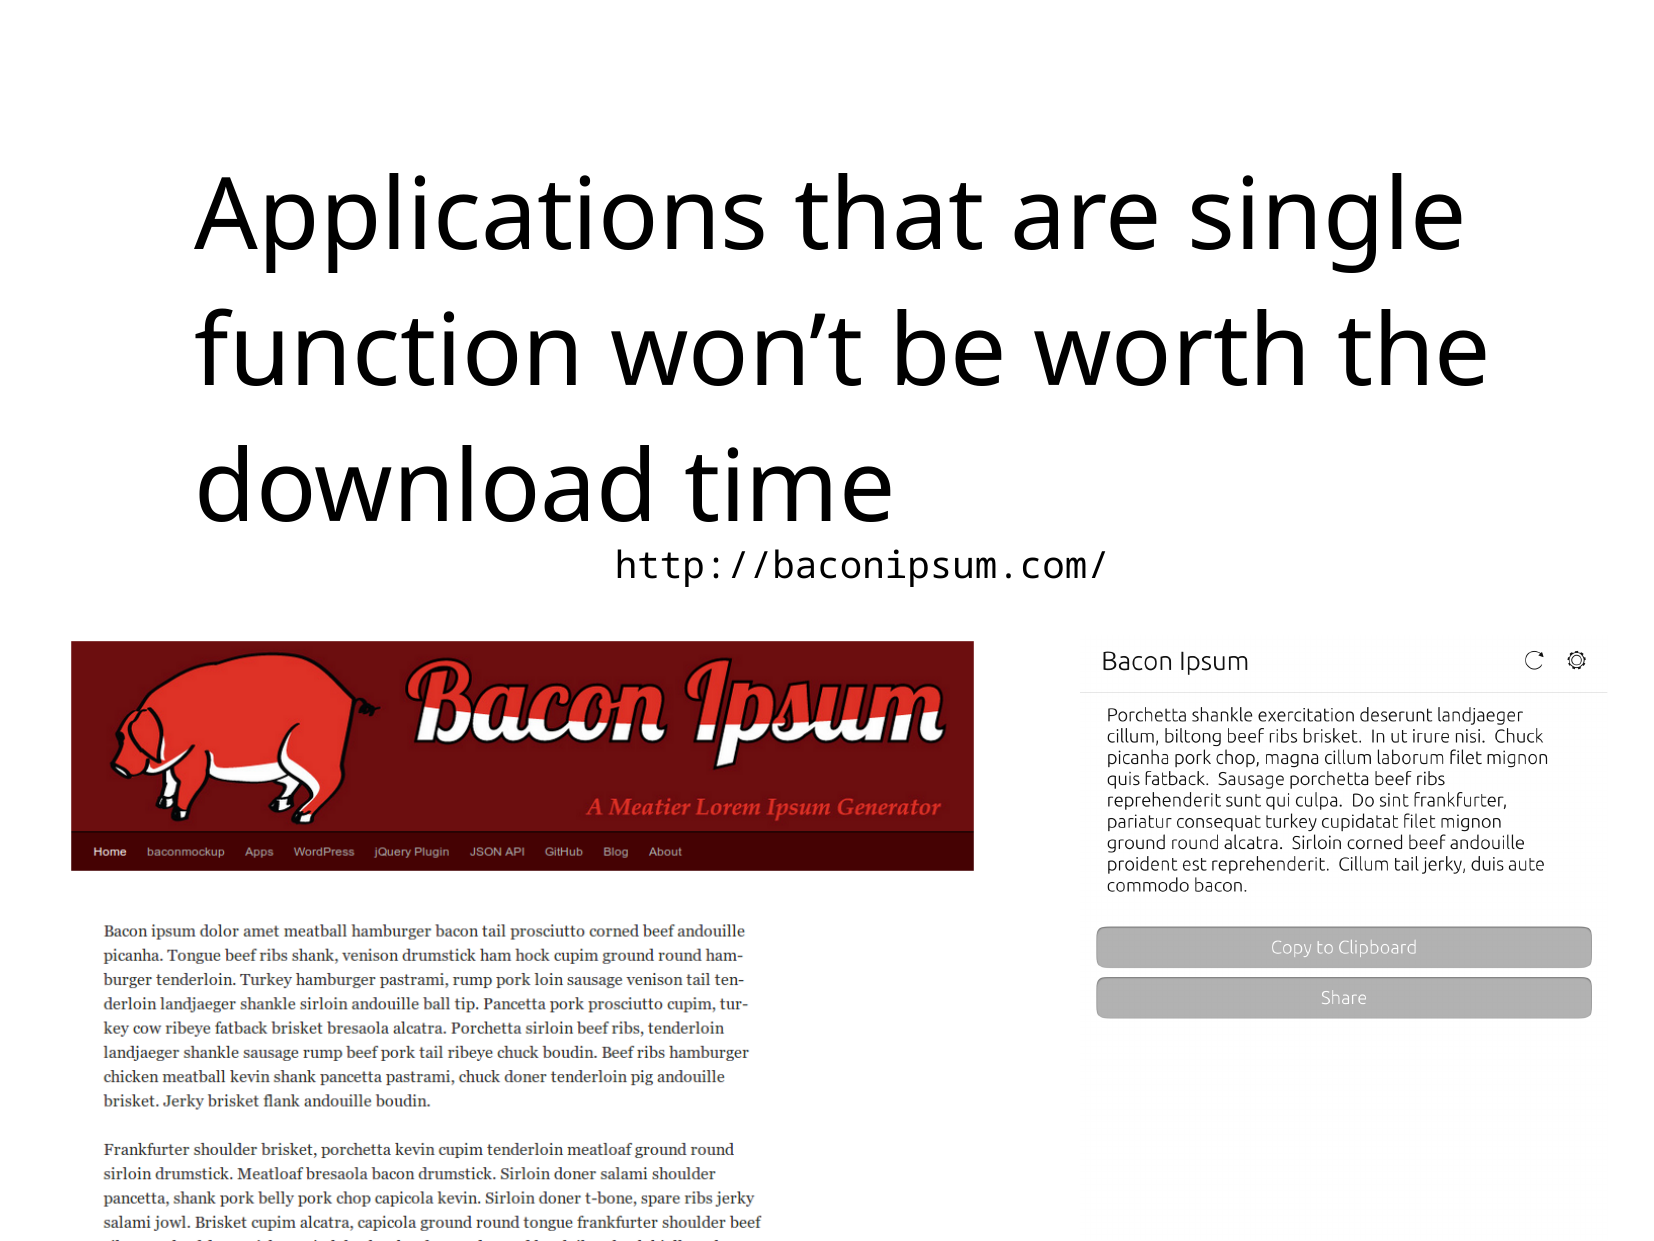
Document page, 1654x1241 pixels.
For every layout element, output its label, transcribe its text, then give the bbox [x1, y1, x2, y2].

picture [1080, 635, 1608, 1241]
picture [52, 625, 991, 1241]
text_box Applications that are single function won’t be worth the download time [180, 135, 1516, 766]
text_box http://baconipsum.com/ [600, 531, 1043, 584]
